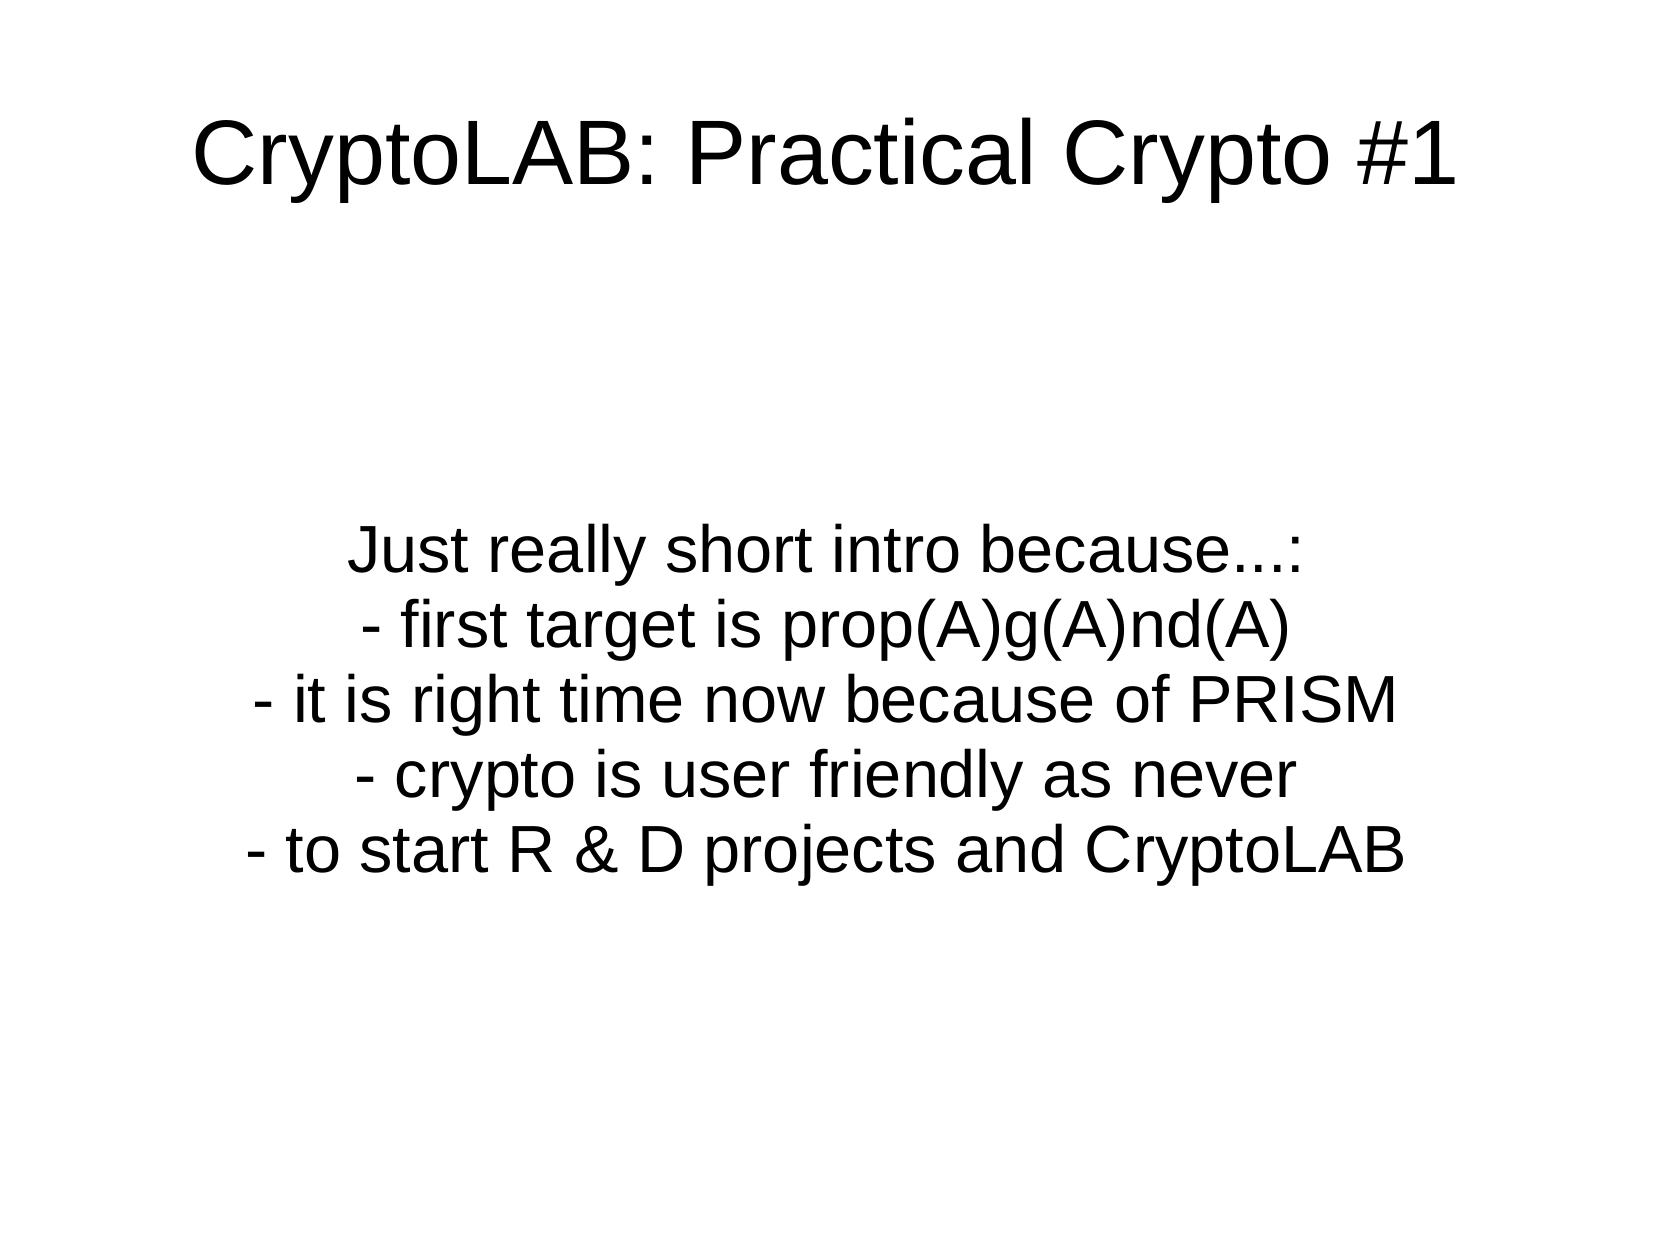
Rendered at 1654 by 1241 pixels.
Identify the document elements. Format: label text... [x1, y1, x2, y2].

subtitle Just really short intro because...: - first target is prop(A)g(A)nd(A) - it is right time now because of PRISM - crypto is user friendly as never - to start R & D projects and CryptoLAB [82, 290, 1571, 1109]
title CryptoLAB: Practical Crypto #1 [82, 49, 1571, 257]
